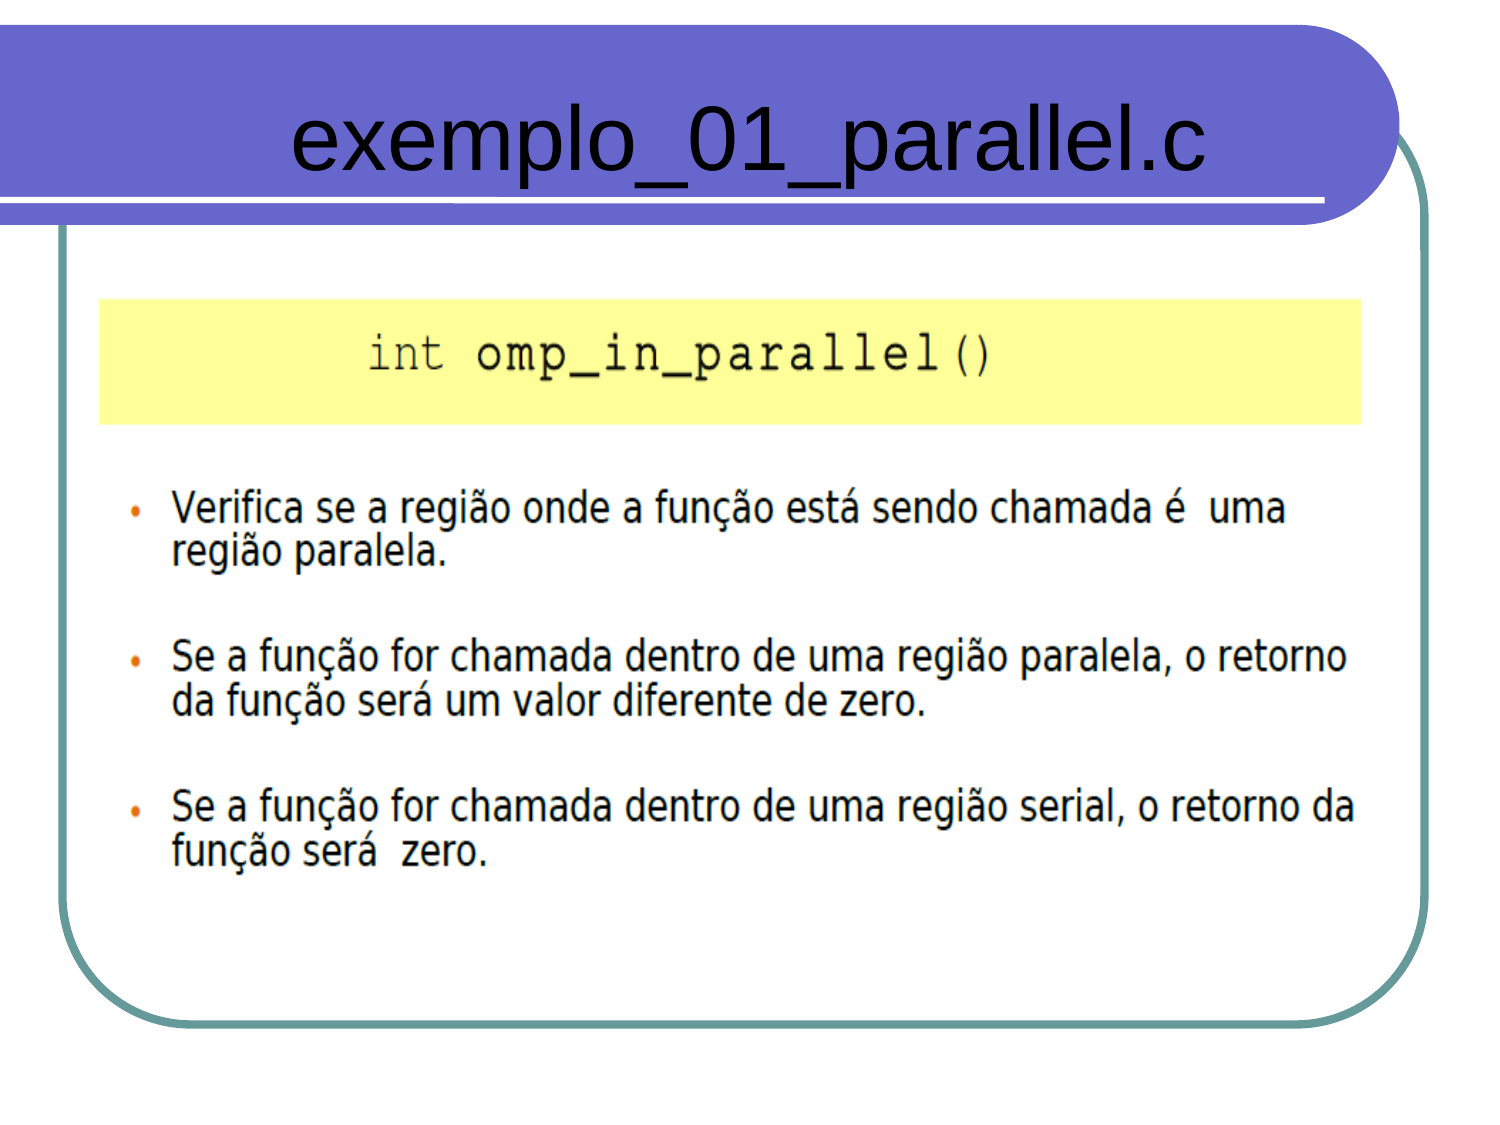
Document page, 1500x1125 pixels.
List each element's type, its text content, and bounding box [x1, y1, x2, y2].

picture [70, 241, 1382, 886]
title exemplo_01_parallel.c [75, 44, 1425, 233]
